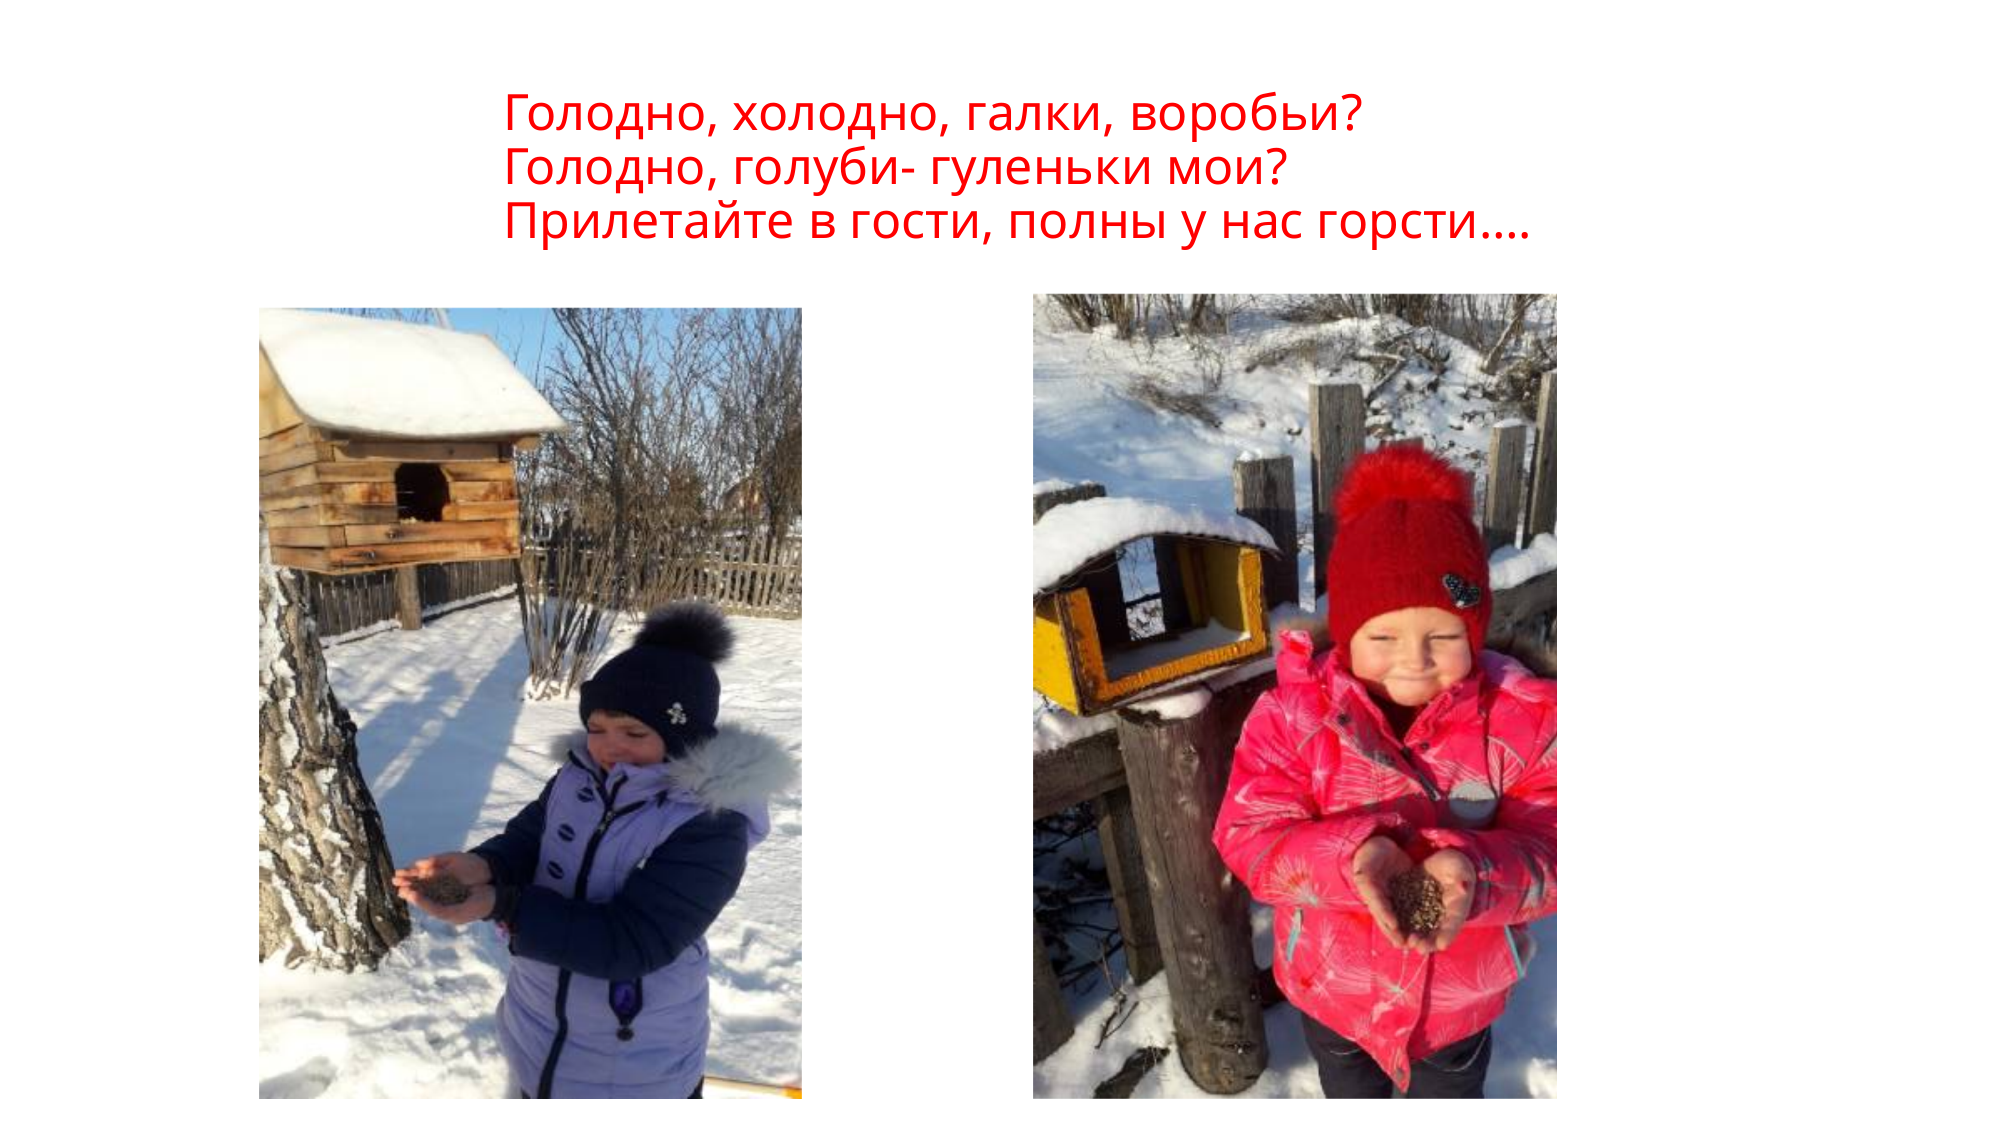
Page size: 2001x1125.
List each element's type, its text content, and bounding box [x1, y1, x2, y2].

title Голодно, холодно, галки, воробьи? Голодно, голуби- гуленьки мои? Прилетайте в гости, полны у нас горсти…. [137, 59, 1863, 278]
picture [1032, 293, 1557, 1099]
picture [258, 307, 802, 1099]
